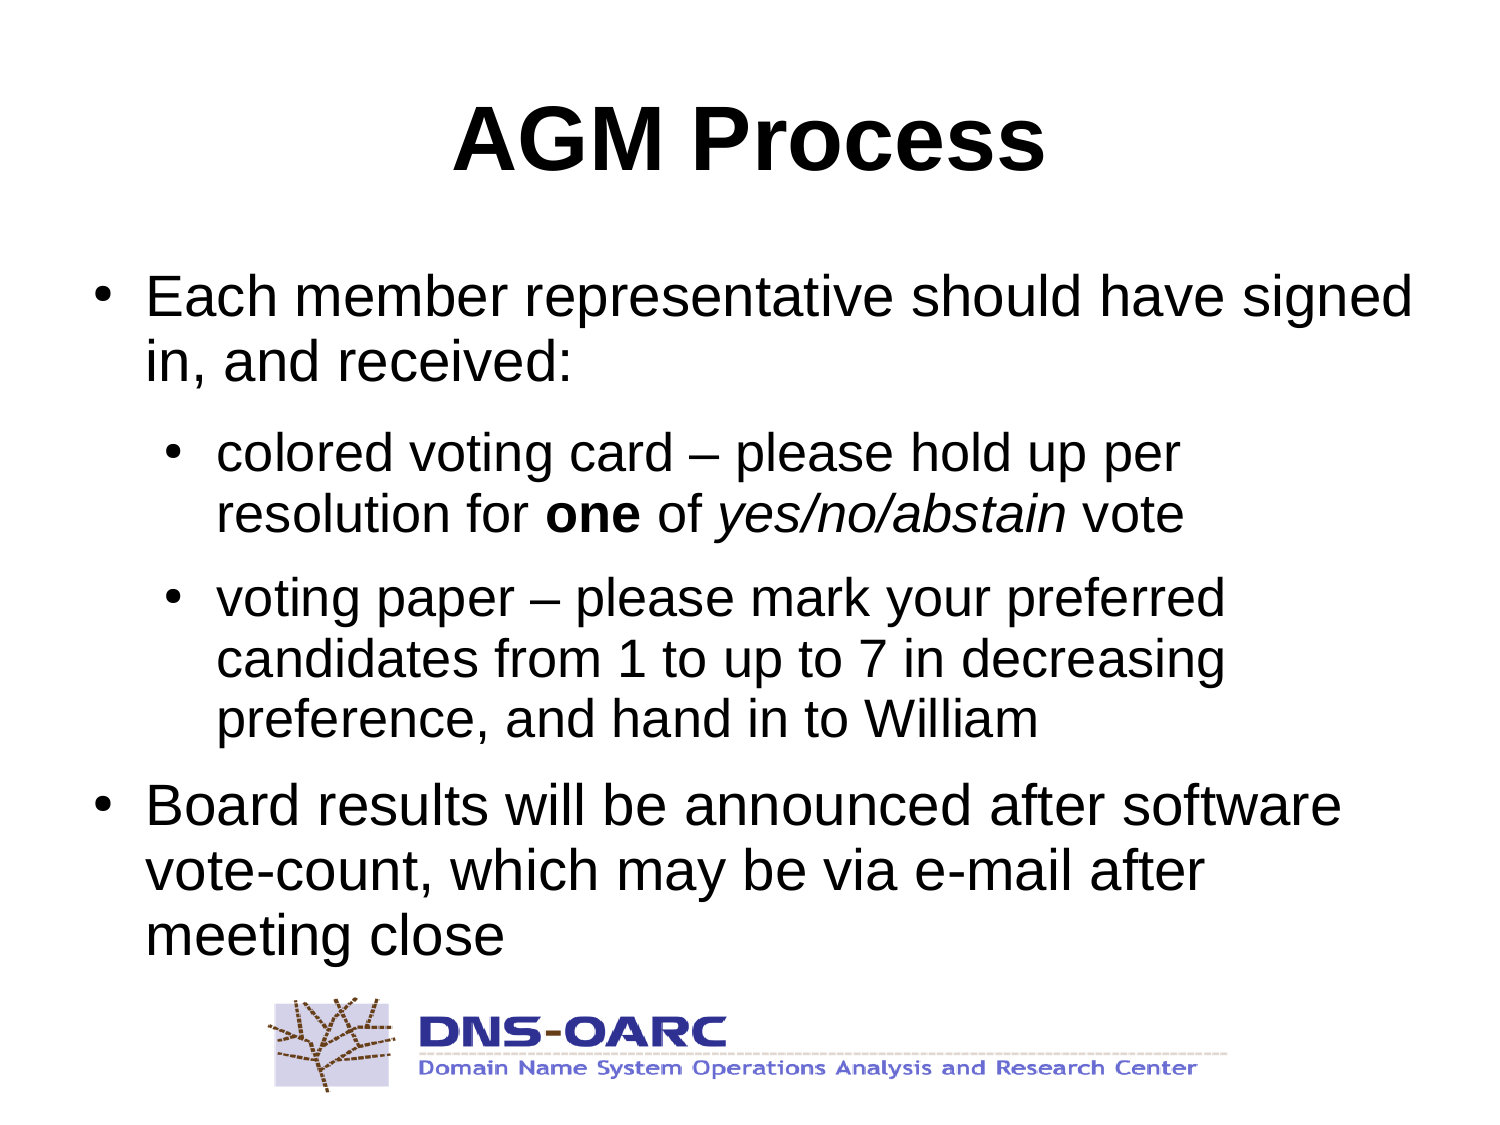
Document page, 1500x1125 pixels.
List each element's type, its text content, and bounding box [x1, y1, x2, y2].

list Each member representative should have signed in, and received: colored voting card – please hold up per resolution for one of yes/no/abstain vote voting paper – please mark your preferred candidates from 1 to up to 7 in decreasing preference, and hand in to William Board results will be announced after software vote-count, which may be via e-mail after meeting close [75, 263, 1425, 916]
title AGM Process [75, 44, 1425, 233]
picture [214, 991, 1259, 1099]
